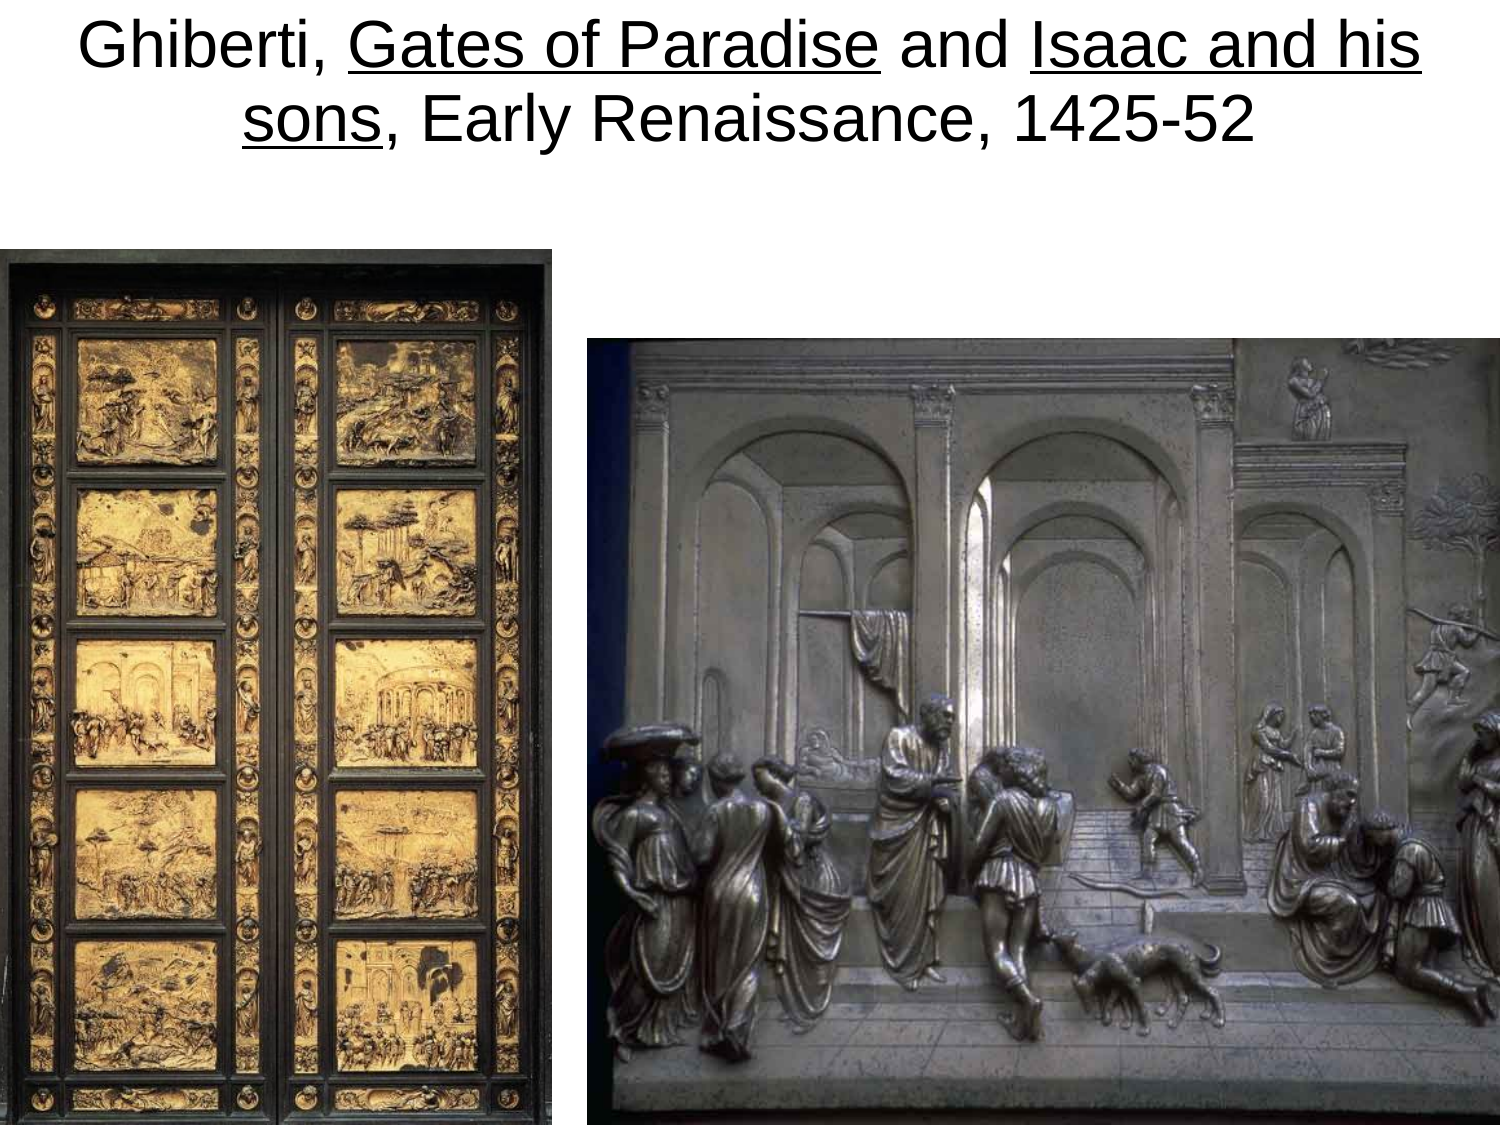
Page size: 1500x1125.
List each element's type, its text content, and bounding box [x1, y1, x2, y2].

title Ghiberti, Gates of Paradise and Isaac and his sons, Early Renaissance, 1425-52 [0, 0, 1500, 169]
picture [0, 249, 552, 1125]
picture [587, 338, 1500, 1125]
